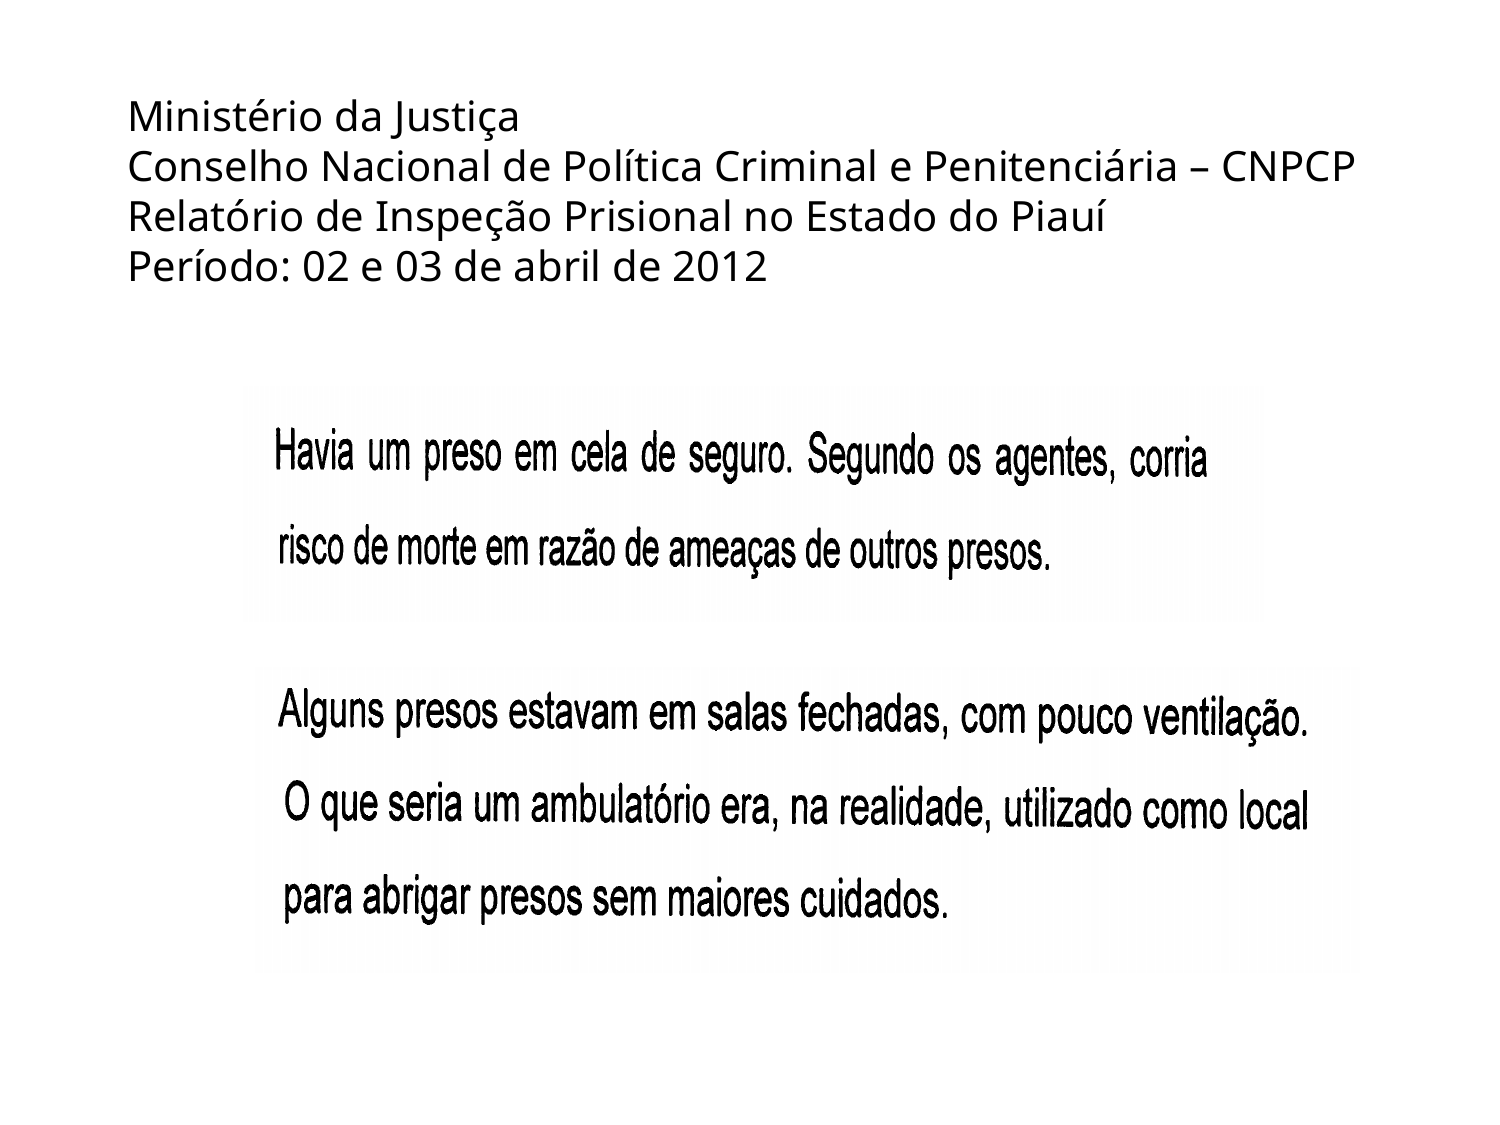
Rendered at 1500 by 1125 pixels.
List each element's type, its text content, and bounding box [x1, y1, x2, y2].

picture [243, 386, 1265, 622]
text_box Ministério da Justiça Conselho Nacional de Política Criminal e Penitenciária – CNPCP Relatório de Inspeção Prisional no Estado do Piauí Período: 02 e 03 de abril de 2012 [112, 51, 1388, 329]
picture [254, 667, 1360, 973]
